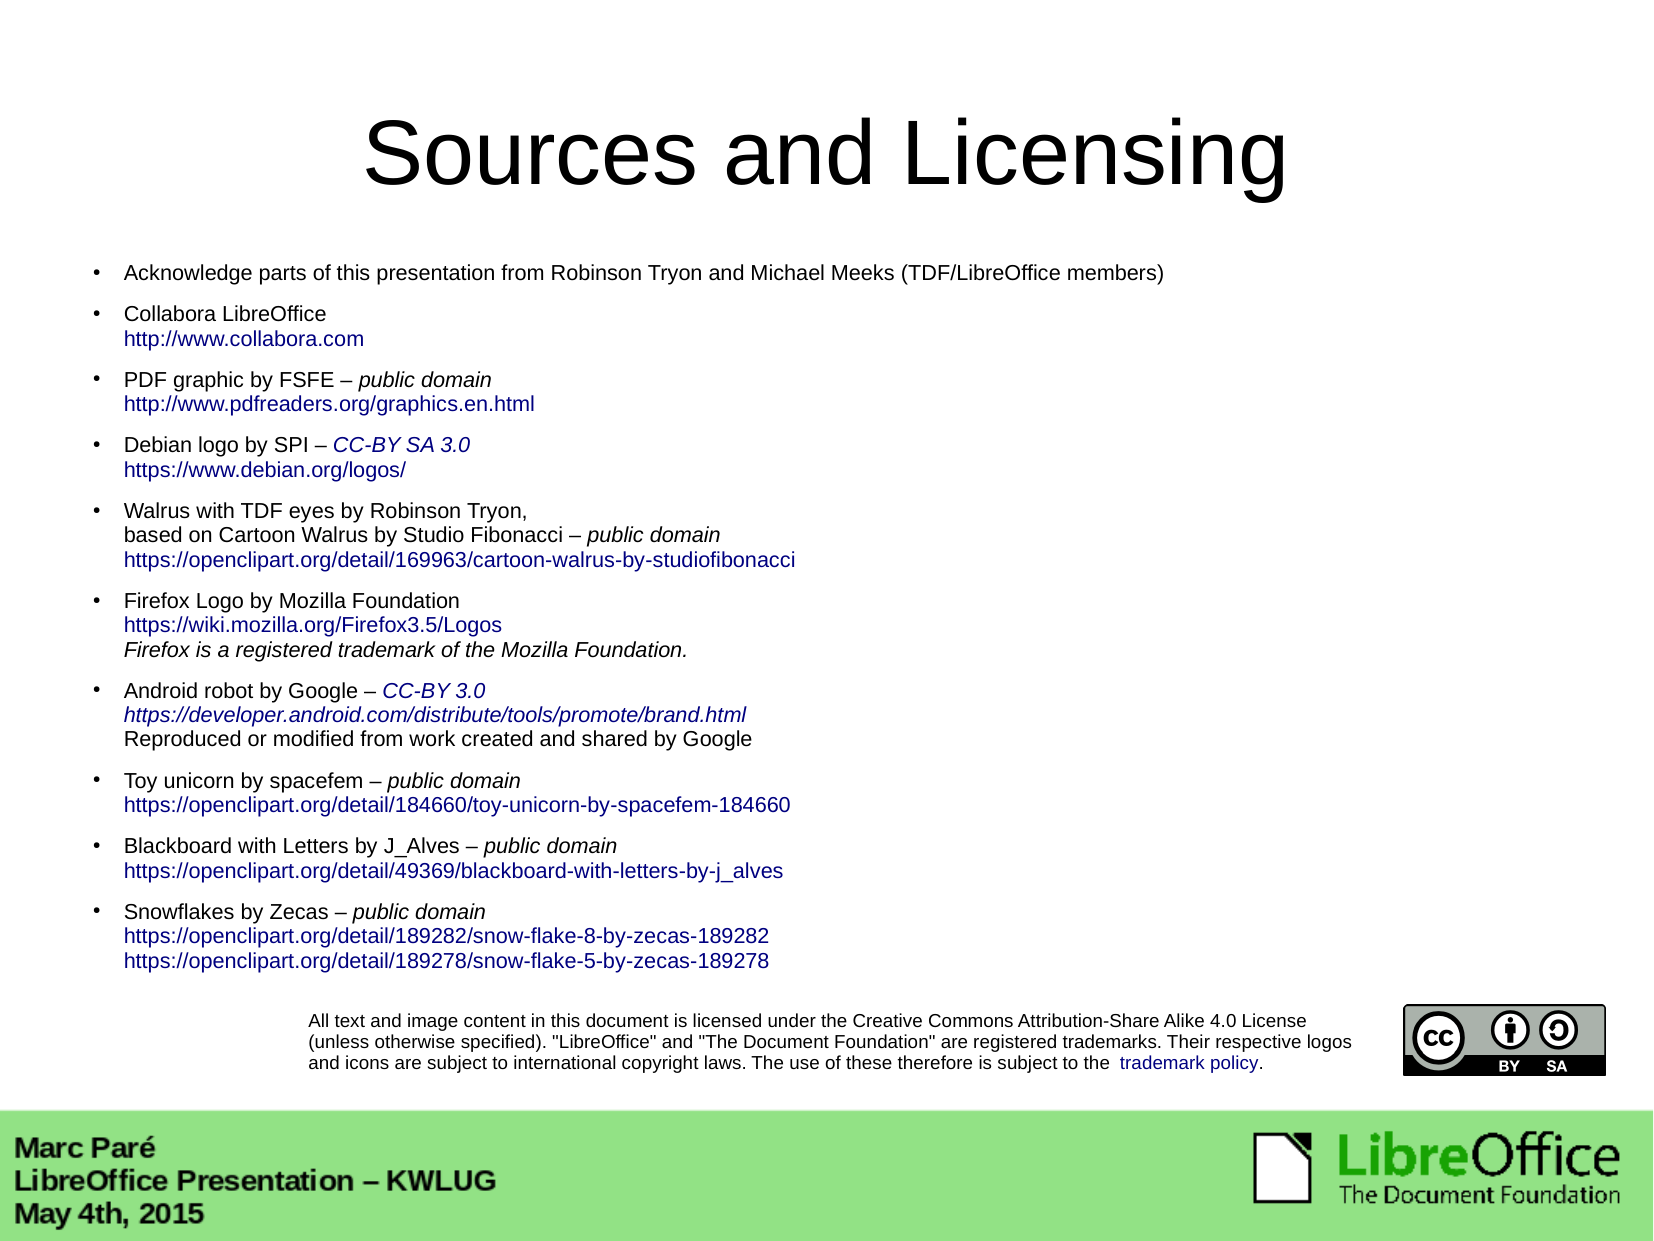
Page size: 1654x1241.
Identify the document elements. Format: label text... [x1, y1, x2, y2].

text_box All text and image content in this document is licensed under the Creative Commons Attribution-Share Alike 4.0 License (unless otherwise specified). "LibreOffice" and "The Document Foundation" are registered trademarks. Their respective logos and icons are subject to international copyright laws. The use of these therefore is subject to the trademark policy. [308, 1010, 1359, 1074]
picture [0, 0, 1654, 1241]
list Acknowledge parts of this presentation from Robinson Tryon and Michael Meeks (TDF/LibreOffice members) Collabora LibreOffice http://www.collabora.com PDF graphic by FSFE – public domain http://www.pdfreaders.org/graphics.en.html Debian logo by SPI – CC-BY SA 3.0 https://www.debian.org/logos/ Walrus with TDF eyes by Robinson Tryon, based on Cartoon Walrus by Studio Fibonacci – public domain https://openclipart.org/detail/169963/cartoon-walrus-by-studiofibonacci Firefox Logo by Mozilla Foundation https://wiki.mozilla.org/Firefox3.5/Logos Firefox is a registered trademark of the Mozilla Foundation. Android robot by Google – CC-BY 3.0 https://developer.android.com/distribute/tools/promote/brand.html Reproduced or modified from work created and shared by Google Toy unicorn by spacefem – public domain https://openclipart.org/detail/184660/toy-unicorn-by-spacefem-184660 Blackboard with Letters by J_Alves – public domain https://openclipart.org/detail/49369/blackboard-with-letters-by-j_alves Snowflakes by Zecas – public domain https://openclipart.org/detail/189282/snow-flake-8-by-zecas-189282 https://openclipart.org/detail/189278/snow-flake-5-by-zecas-189278 [82, 260, 1571, 981]
title Sources and Licensing [82, 49, 1571, 257]
